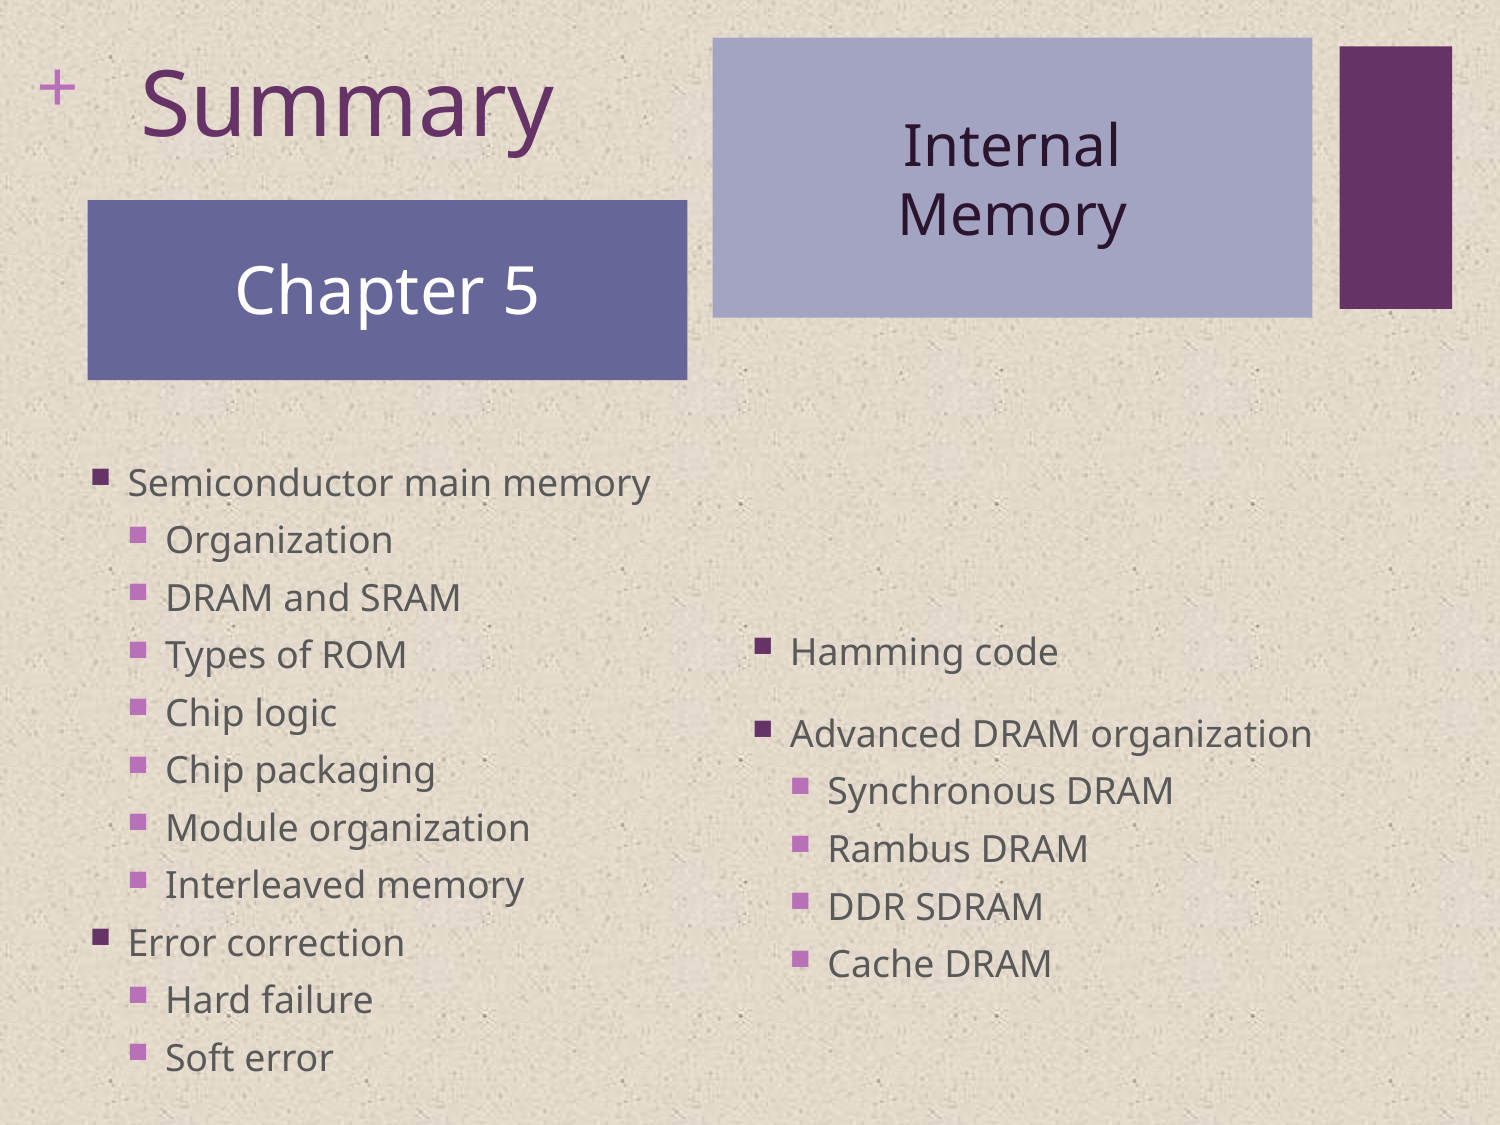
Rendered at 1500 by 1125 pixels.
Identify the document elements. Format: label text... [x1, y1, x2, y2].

title Summary [125, 37, 688, 200]
list Semiconductor main memory Organization DRAM and SRAM Types of ROM Chip logic Chip packaging Module organization Interleaved memory Error correction Hard failure Soft error [75, 412, 675, 1125]
list Chapter 5 [87, 200, 688, 381]
picture [0, 0, 1500, 1125]
list Internal Memory [712, 37, 1313, 318]
list Hamming code Advanced DRAM organization Synchronous DRAM Rambus DRAM DDR SDRAM Cache DRAM [737, 450, 1363, 1125]
